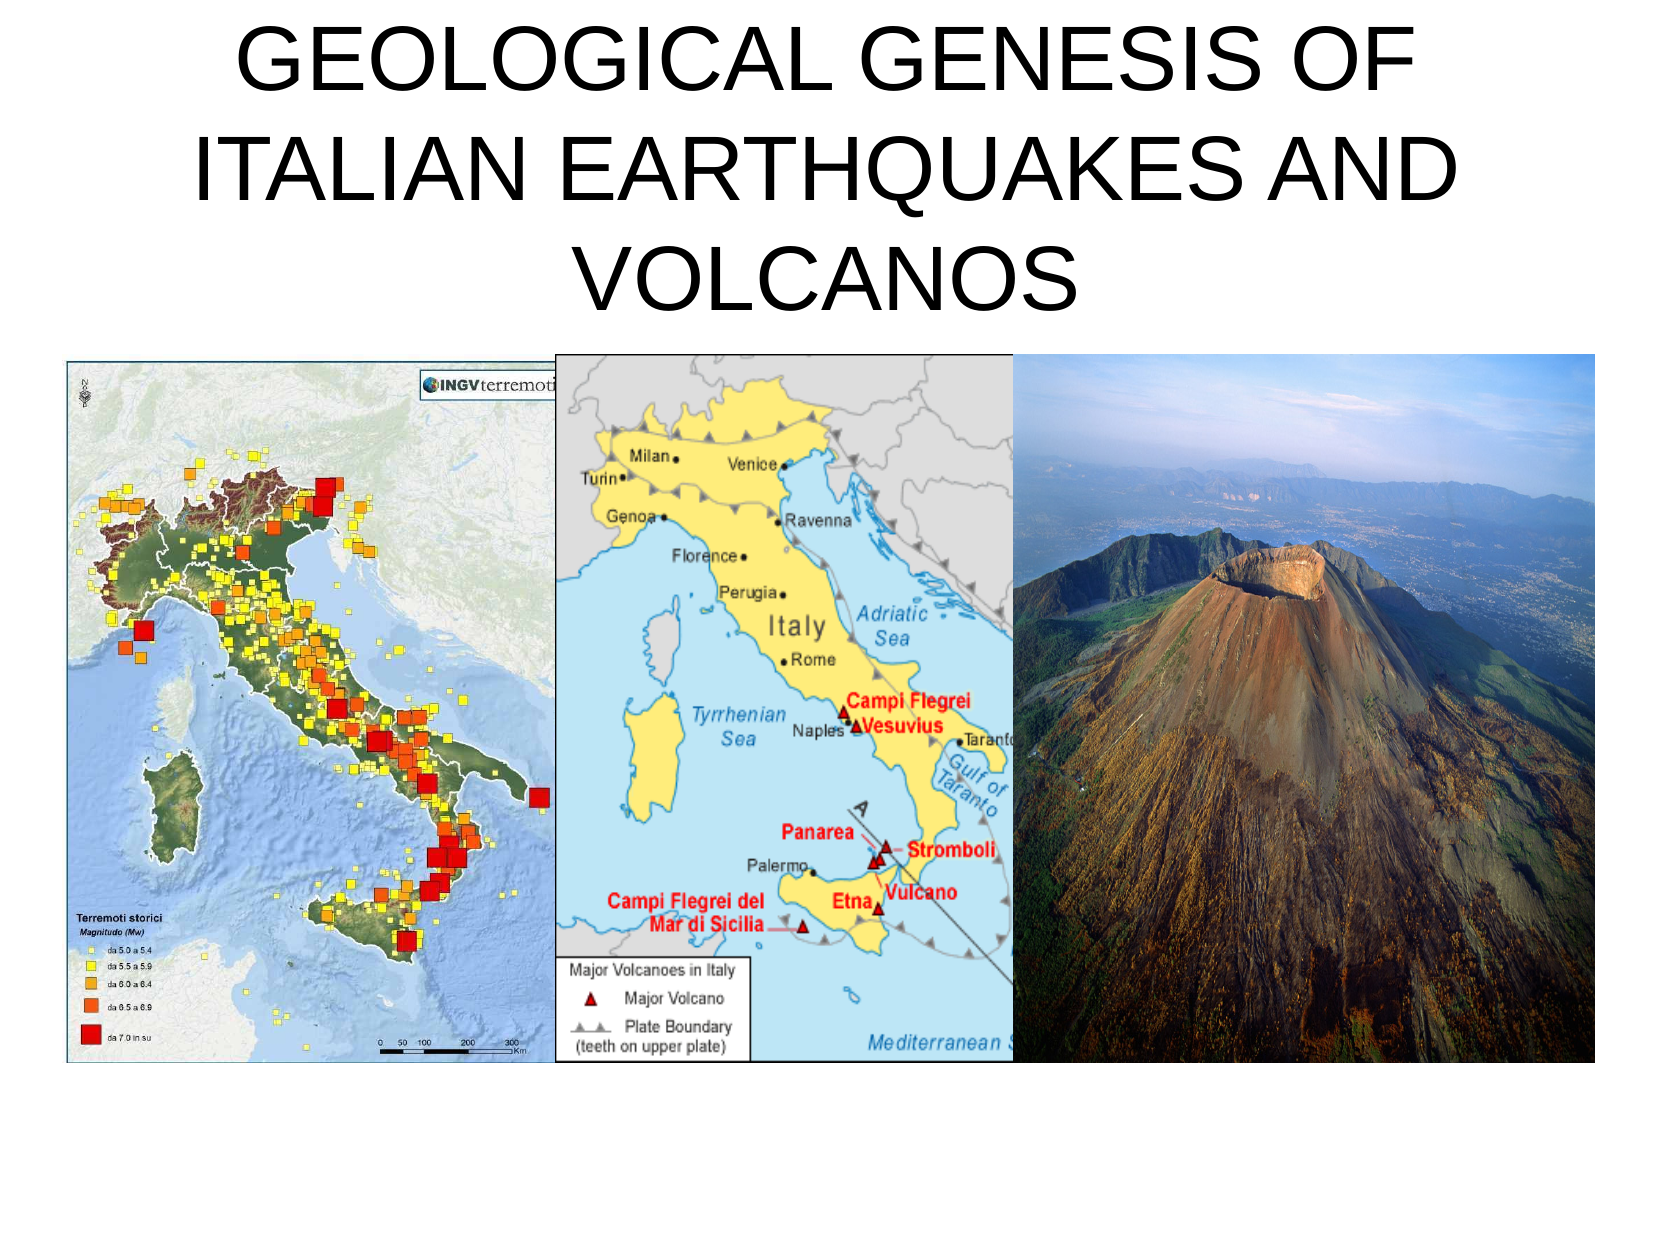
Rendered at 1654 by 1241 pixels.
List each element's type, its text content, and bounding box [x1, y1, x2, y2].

picture [62, 354, 1595, 1063]
title GEOLOGICAL GENESIS OF ITALIAN EARTHQUAKES AND VOLCANOS [82, 0, 1571, 307]
